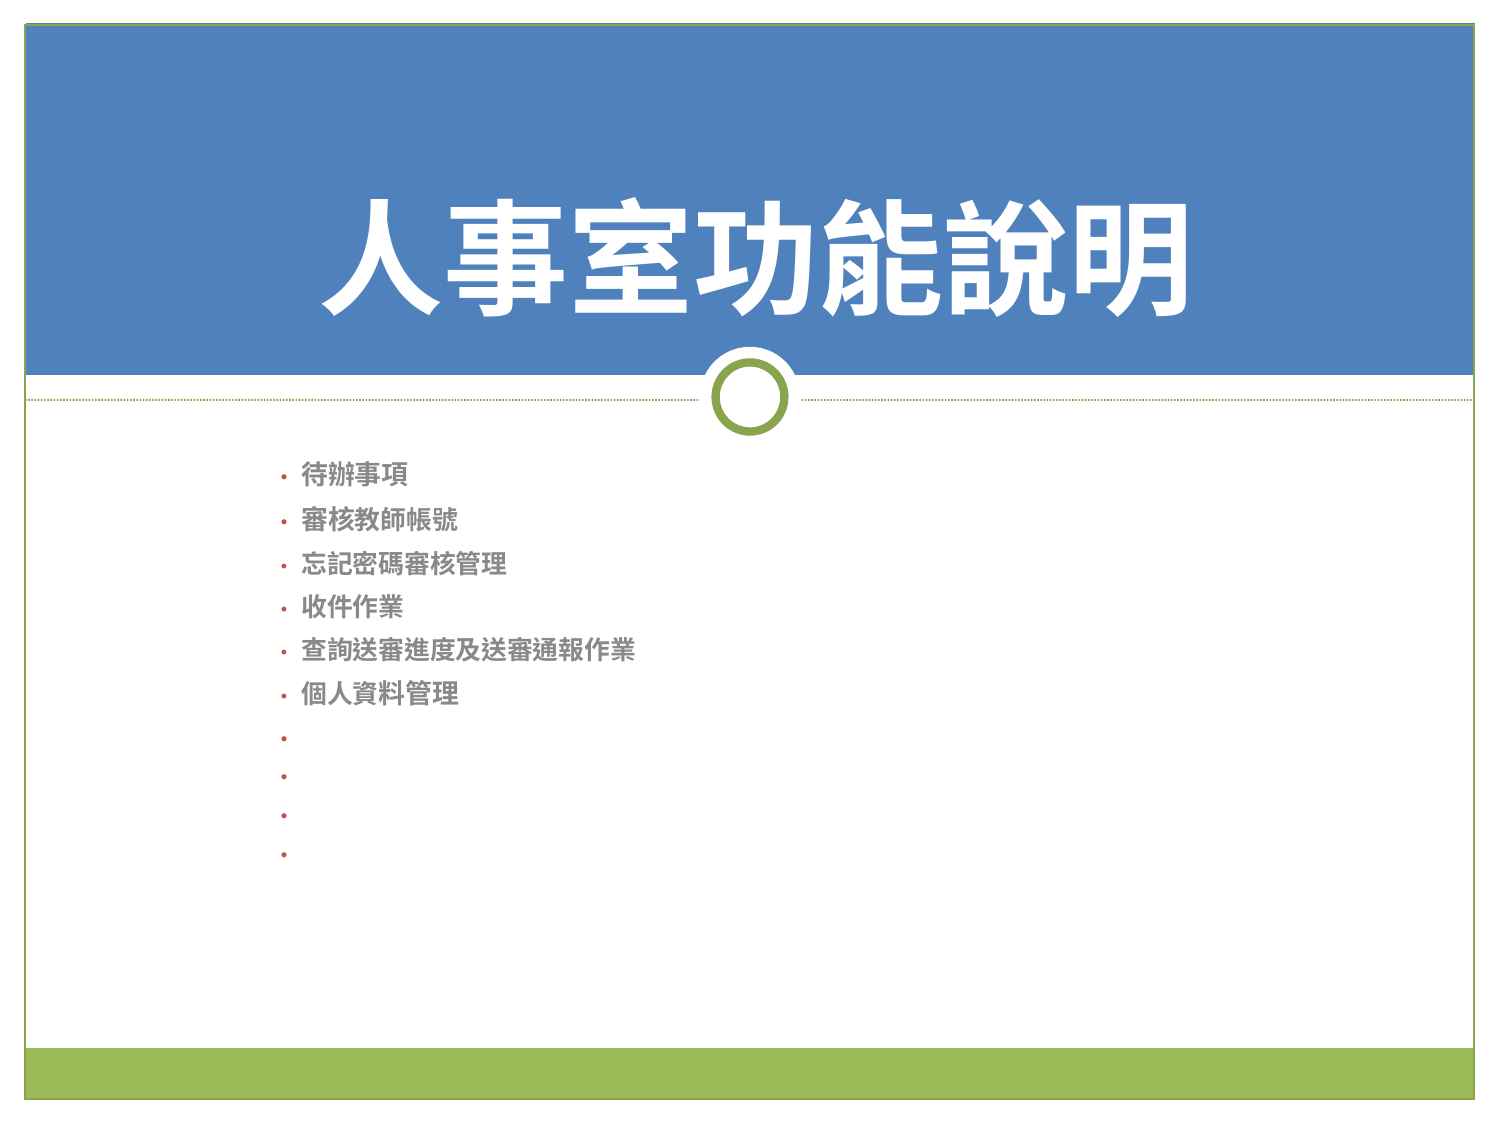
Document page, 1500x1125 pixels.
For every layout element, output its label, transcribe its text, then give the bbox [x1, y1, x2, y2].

list 待辦事項 審核教師帳號 忘記密碼審核管理 收件作業 查詢送審進度及送審通報作業 個人資料管理 [289, 467, 1223, 977]
title 人事室功能說明 [112, 78, 1388, 267]
